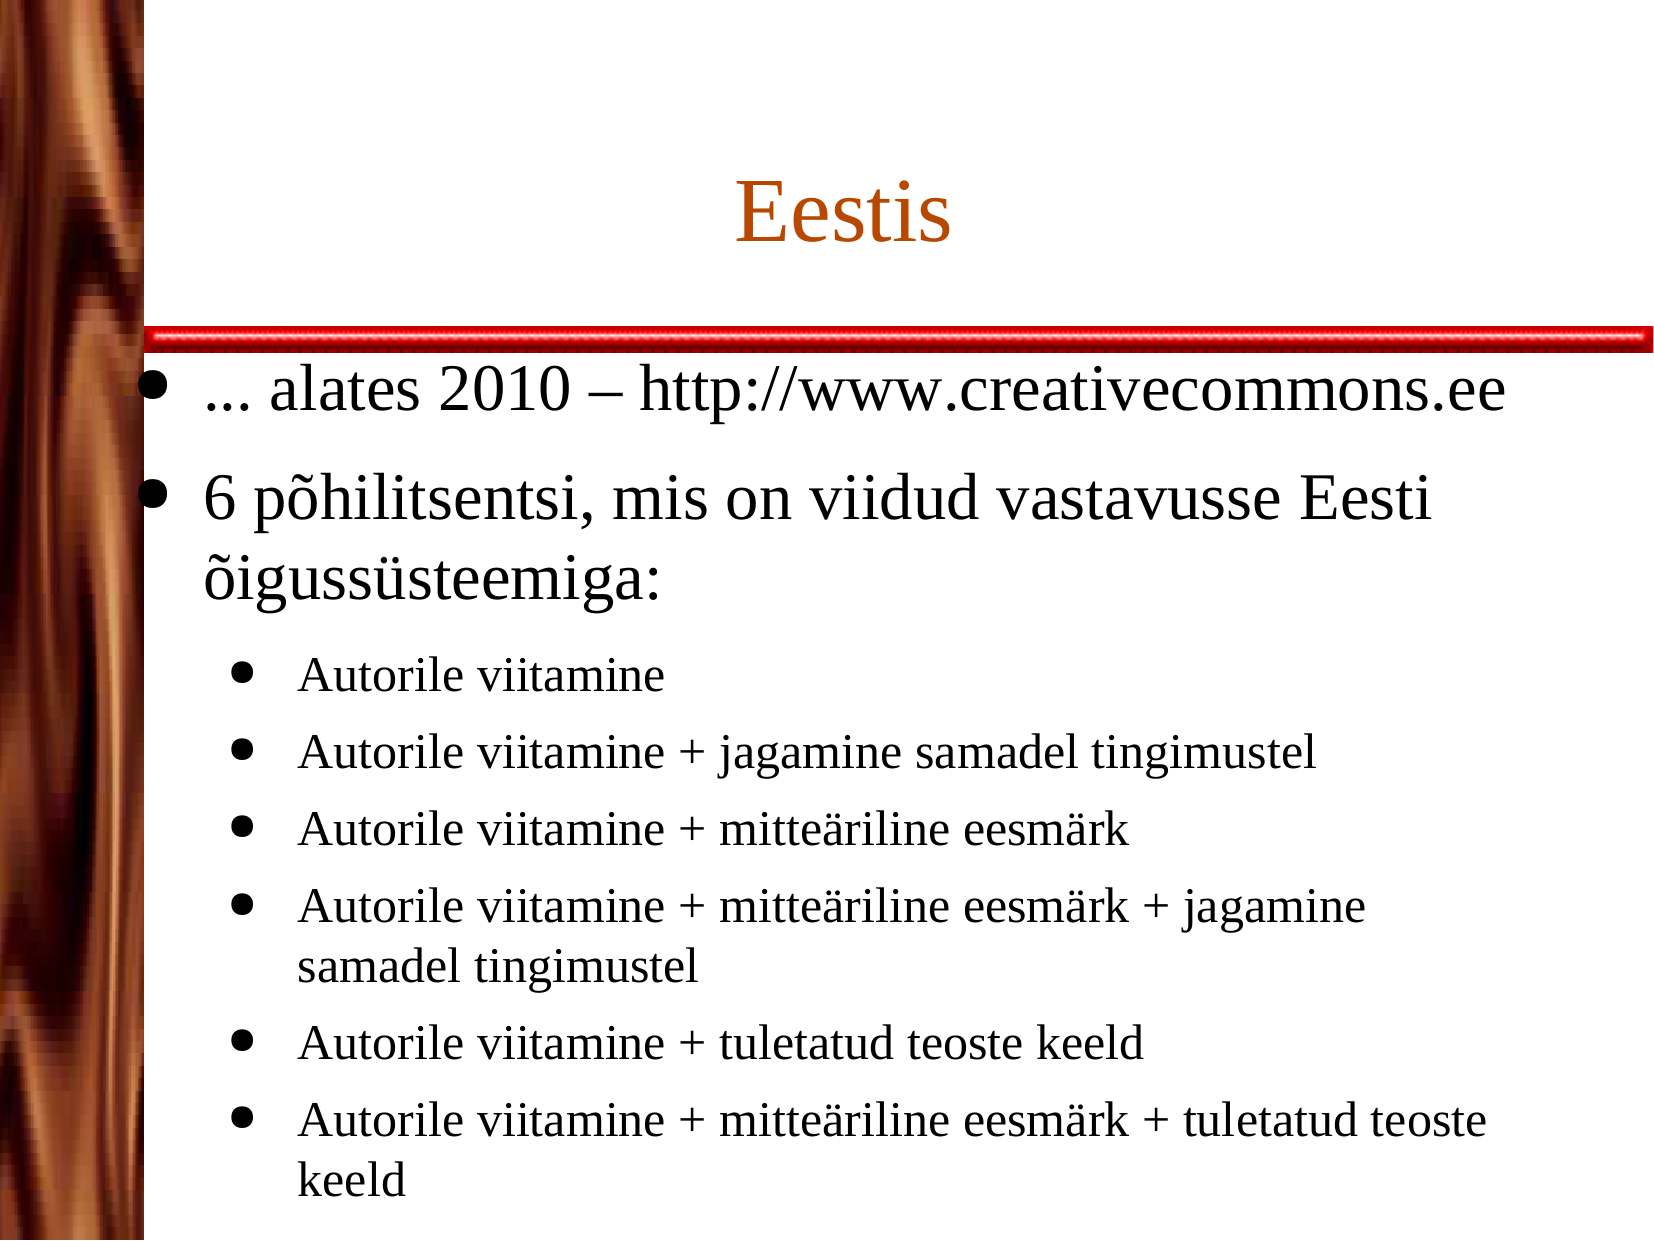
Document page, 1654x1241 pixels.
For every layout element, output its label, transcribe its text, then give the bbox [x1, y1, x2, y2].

list ... alates 2010 – http://www.creativecommons.ee 6 põhilitsentsi, mis on viidud vastavusse Eesti õigussüsteemiga: Autorile viitamine Autorile viitamine + jagamine samadel tingimustel Autorile viitamine + mitteäriline eesmärk Autorile viitamine + mitteäriline eesmärk + jagamine samadel tingimustel Autorile viitamine + tuletatud teoste keeld Autorile viitamine + mitteäriline eesmärk + tuletatud teoste keeld [121, 344, 1533, 1206]
title Eestis [121, 100, 1533, 312]
picture [0, 0, 1654, 1240]
